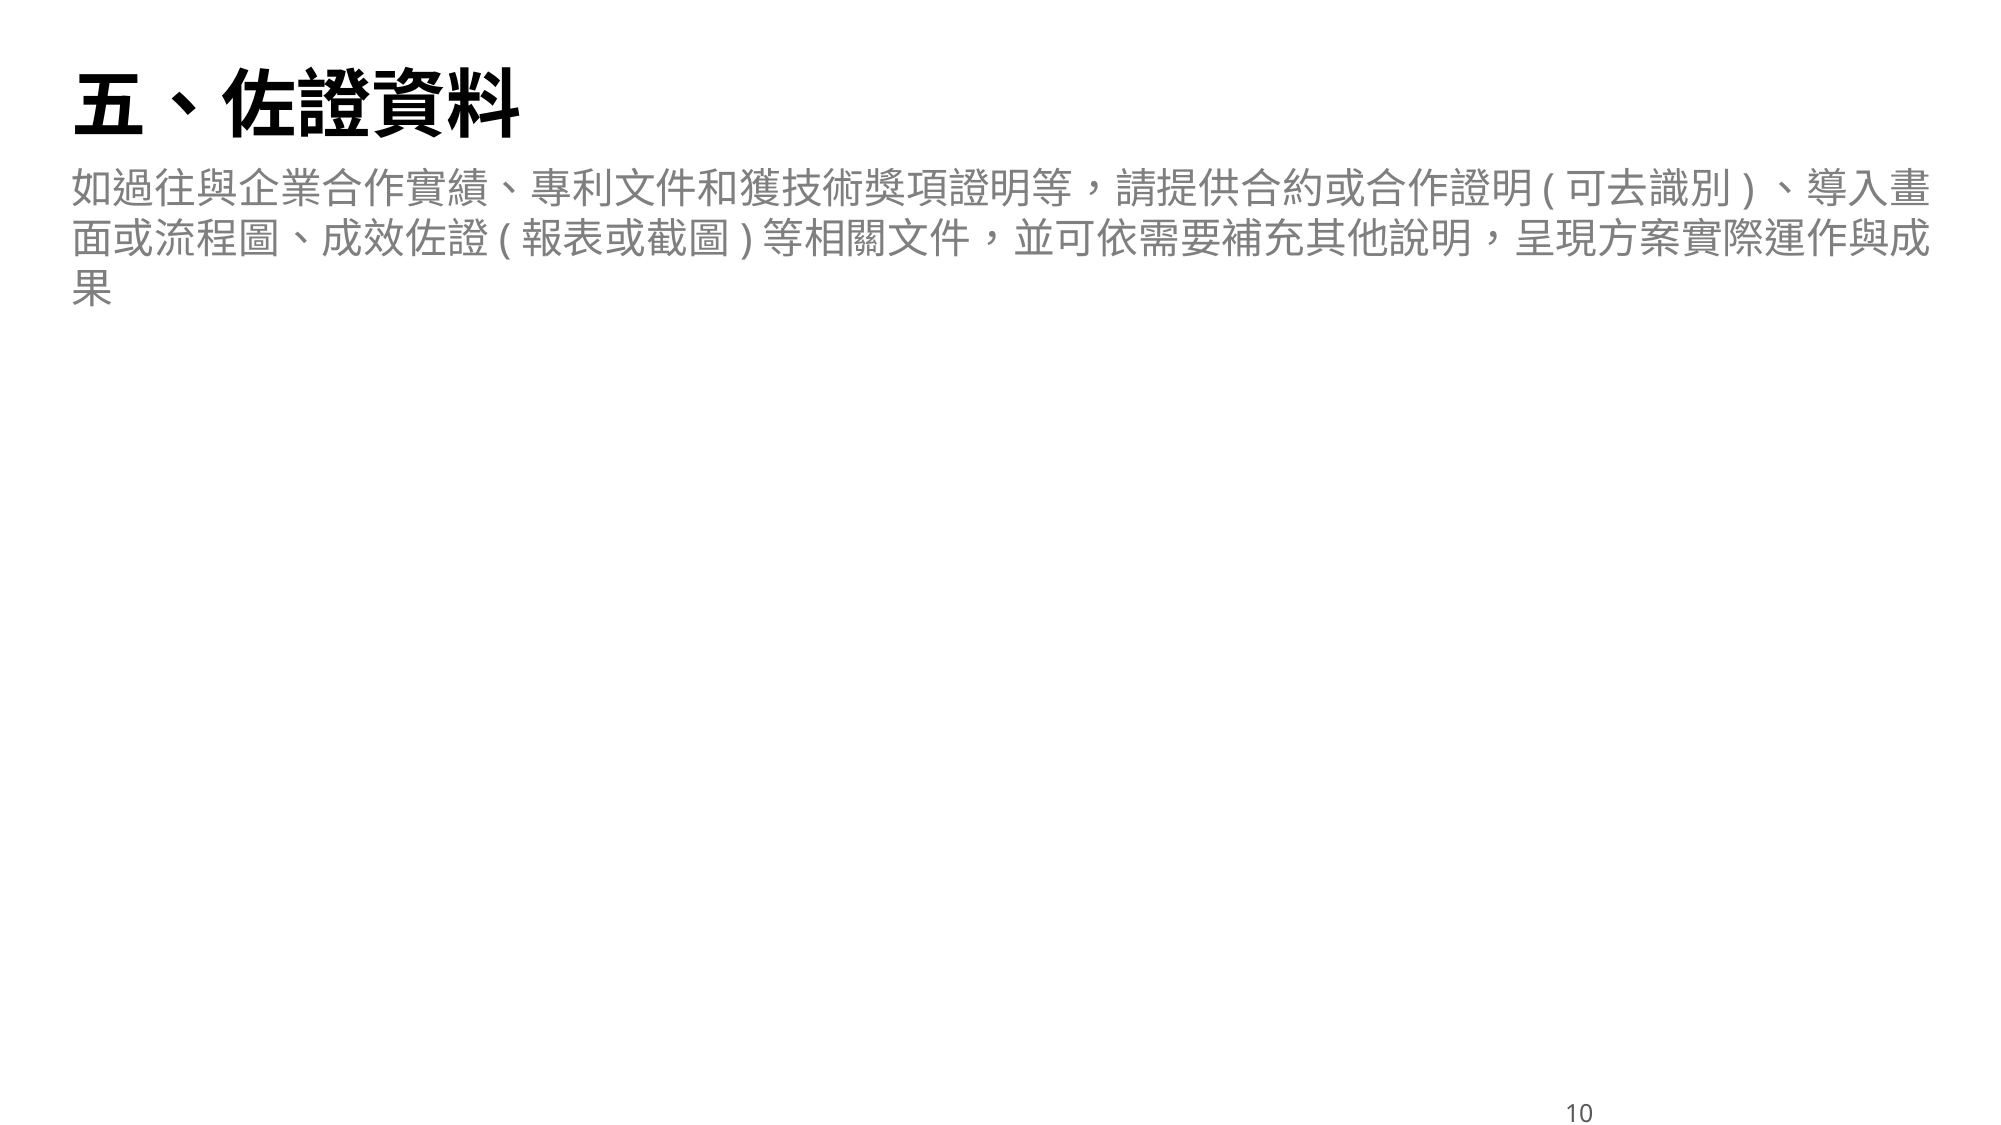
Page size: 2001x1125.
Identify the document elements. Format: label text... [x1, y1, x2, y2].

text_box [1550, 1089, 2000, 1125]
text_box 如過往與企業合作實績、專利文件和獲技術獎項證明等，請提供合約或合作證明(可去識別)、導入畫面或流程圖、成效佐證(報表或截圖)等相關文件，並可依需要補充其他說明，呈現方案實際運作與成果 [56, 154, 1979, 271]
title 五、佐證資料 [56, 52, 1857, 154]
